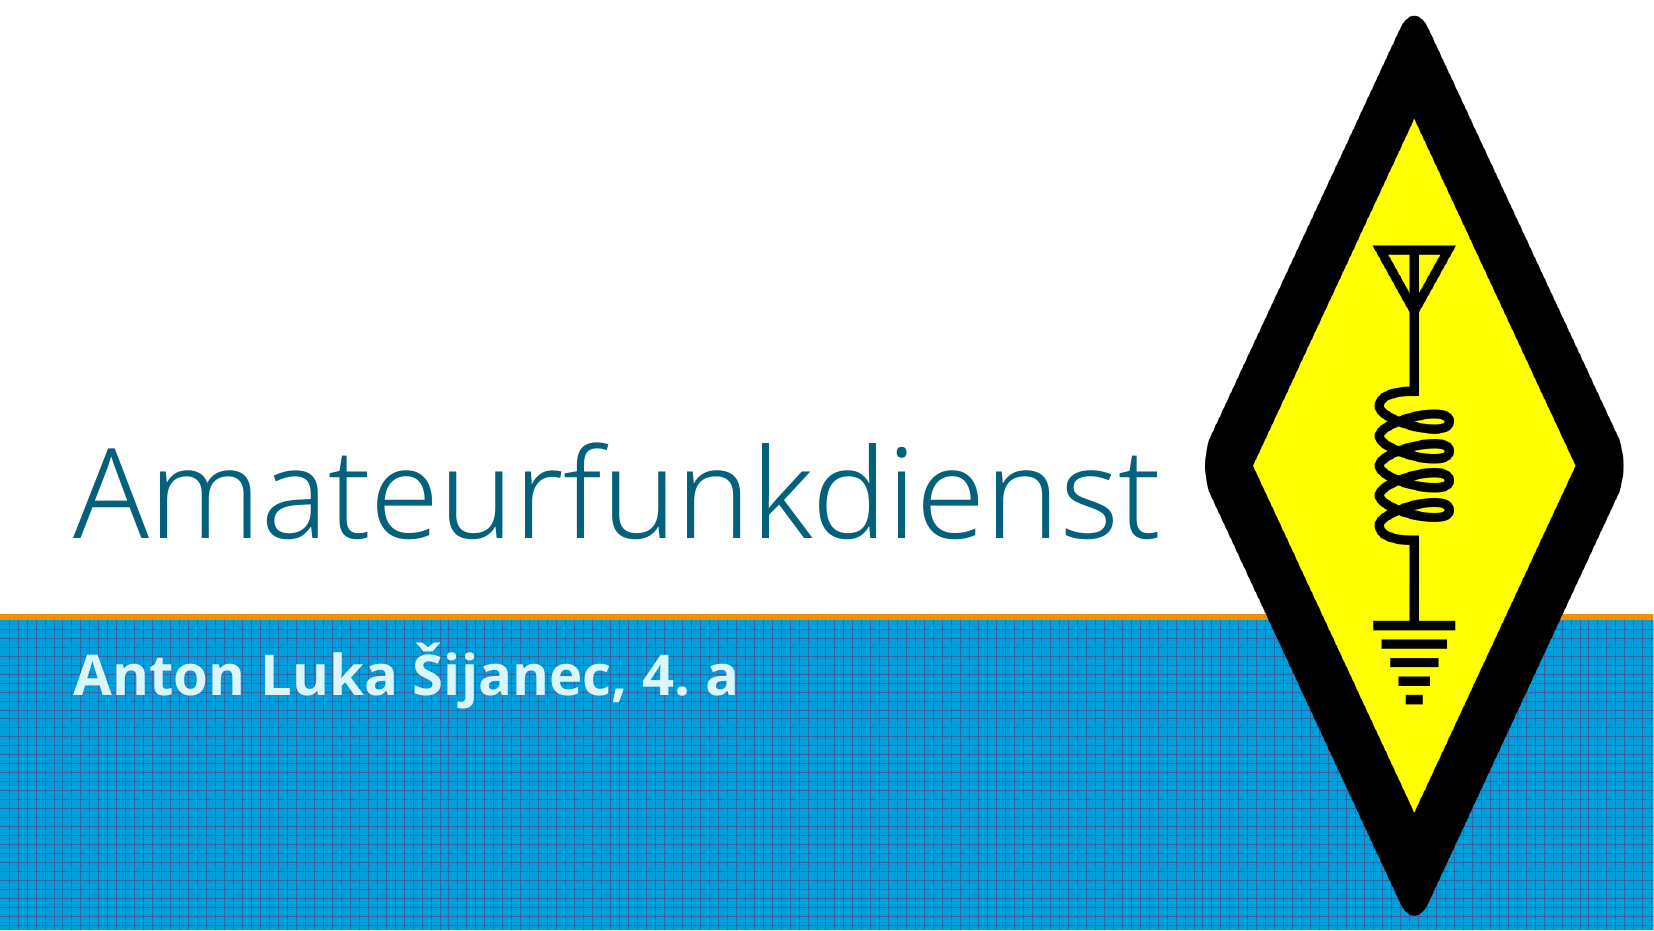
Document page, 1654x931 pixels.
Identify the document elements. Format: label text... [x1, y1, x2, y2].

picture [1181, 0, 1647, 914]
title Amateurfunkdienst [73, 44, 1181, 576]
subtitle Anton Luka Šijanec, 4. a [73, 634, 1181, 827]
